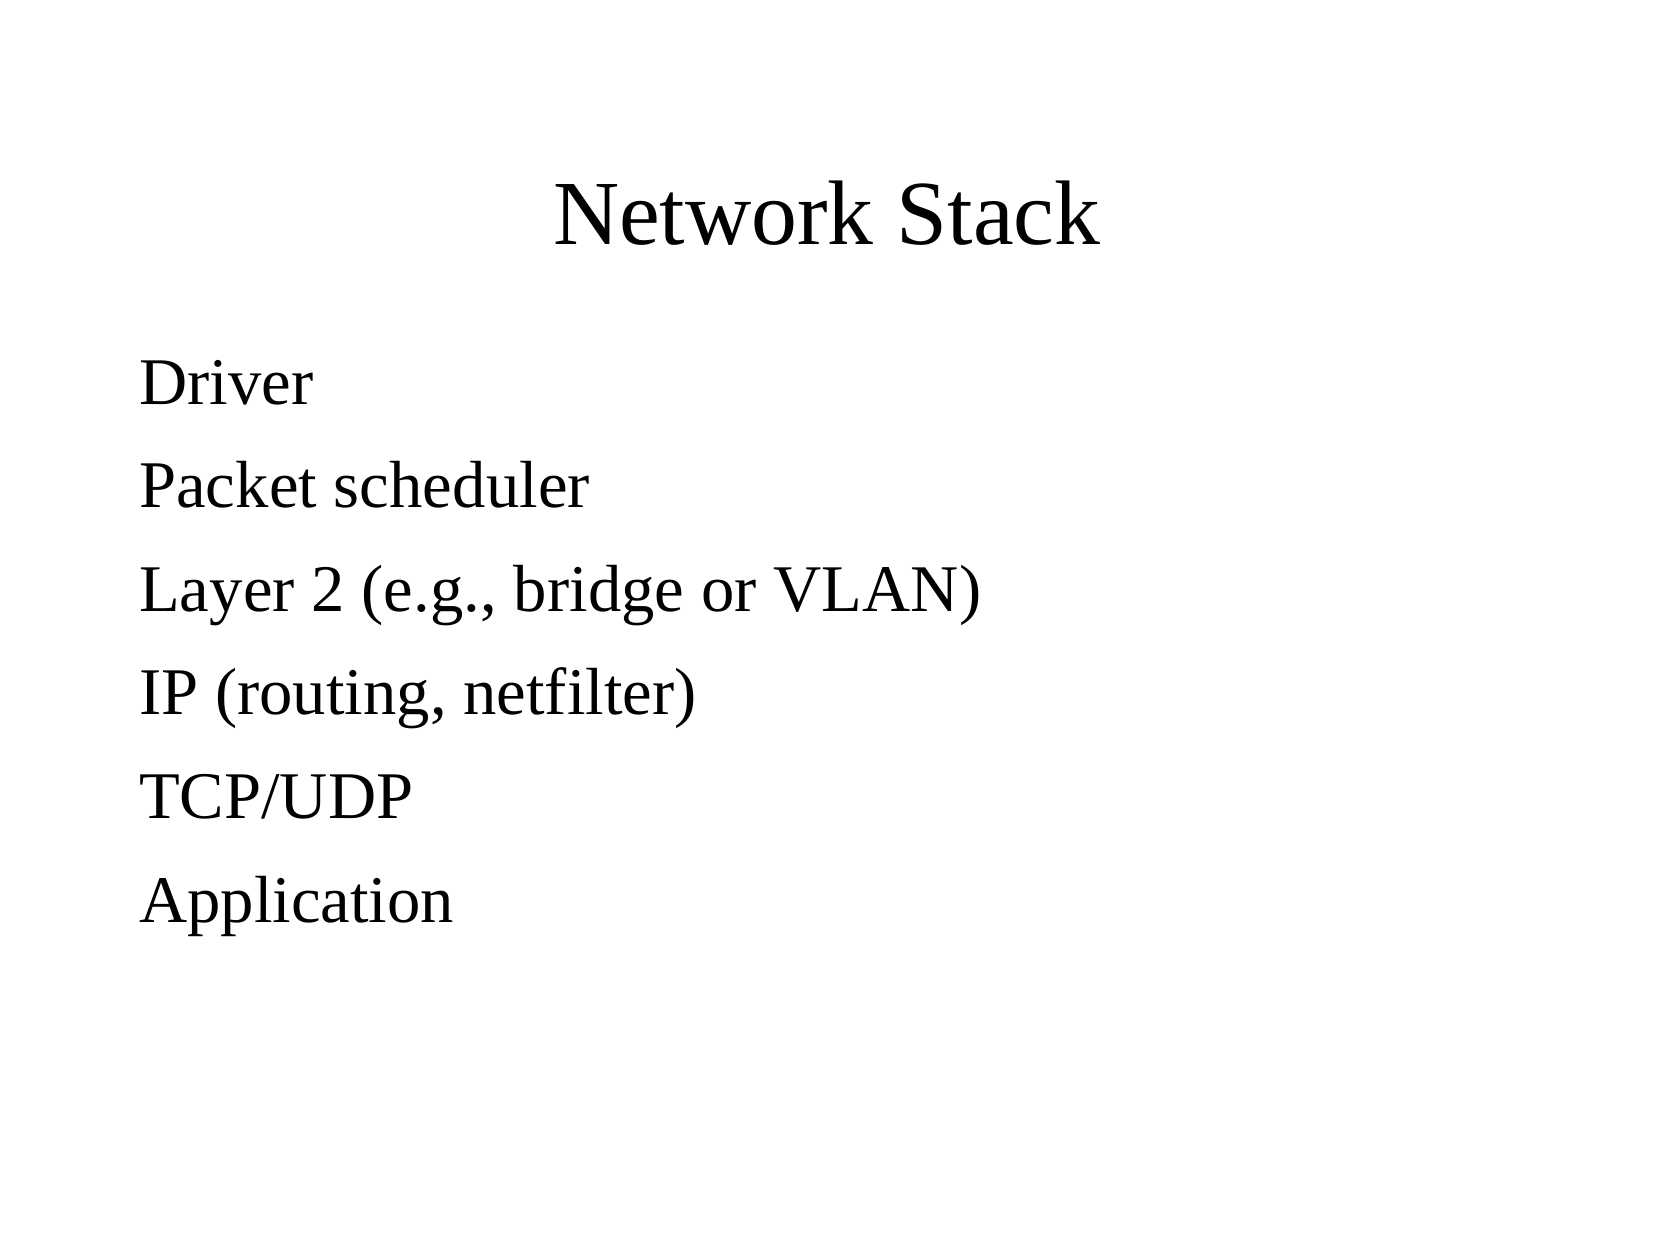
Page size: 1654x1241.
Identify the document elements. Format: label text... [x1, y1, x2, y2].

title Network Stack [121, 110, 1534, 318]
list Driver Packet scheduler Layer 2 (e.g., bridge or VLAN) IP (routing, netfilter) TCP/UDP Application [121, 344, 1534, 1127]
